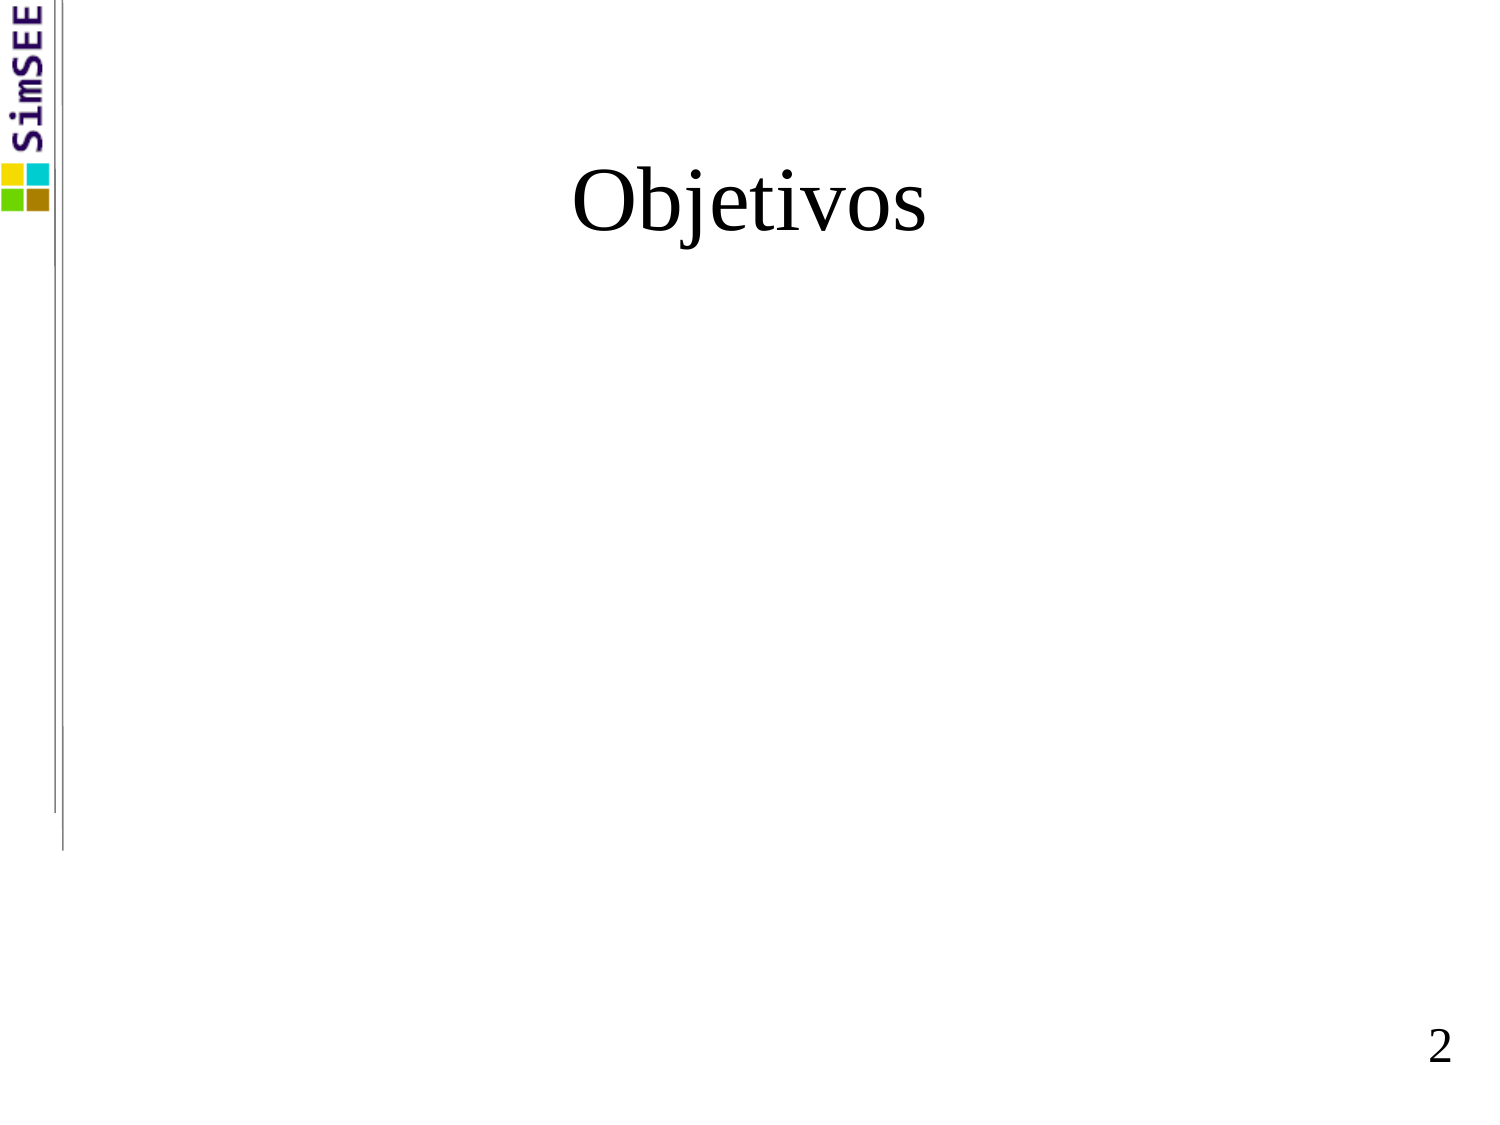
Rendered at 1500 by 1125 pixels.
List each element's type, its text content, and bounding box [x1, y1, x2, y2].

text_box <número> [1413, 1005, 1500, 1080]
picture [0, 162, 51, 213]
picture [0, 5, 52, 154]
title Objetivos [112, 99, 1388, 288]
